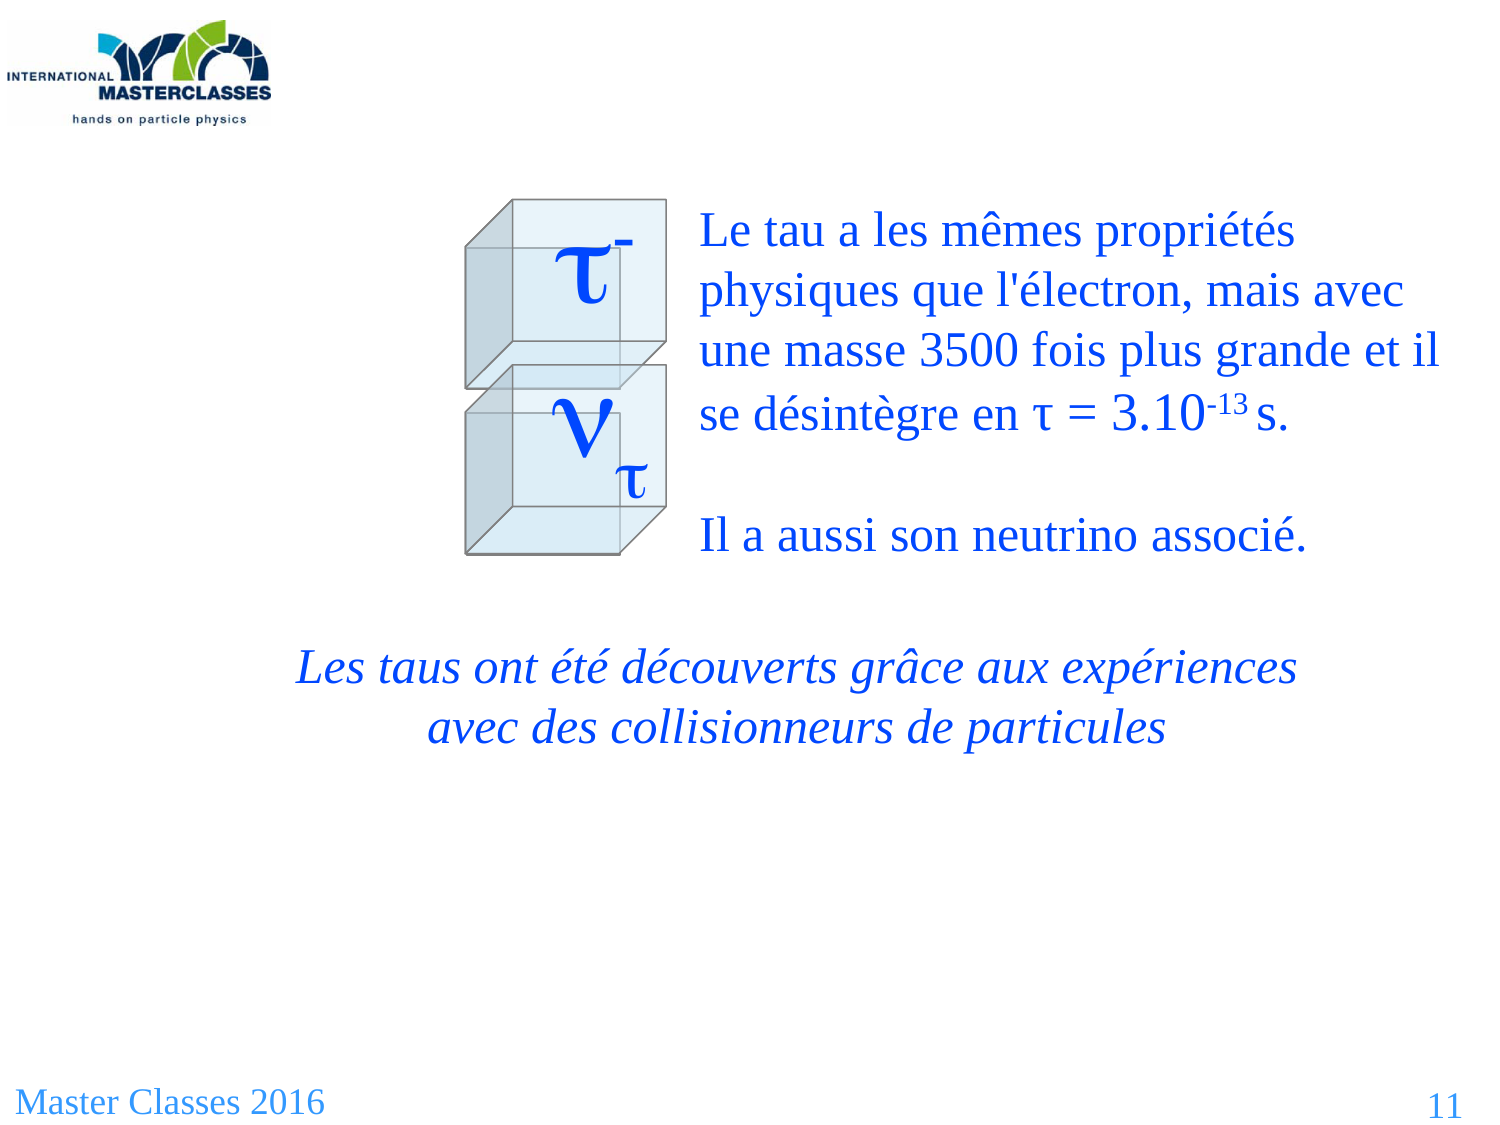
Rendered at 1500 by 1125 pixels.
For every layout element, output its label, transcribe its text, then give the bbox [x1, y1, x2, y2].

picture [2, 10, 280, 130]
text_box [654, 199, 667, 341]
text_box τ- [543, 171, 654, 324]
text_box ντ [537, 324, 665, 521]
text_box Les taus ont été découverts grâce aux expériences avec des collisionneurs de particules [259, 625, 1335, 773]
text_box [465, 199, 621, 555]
text_box Le tau a les mêmes propriétés physiques que l'électron, mais avec une masse 3500 fois plus grande et il se désintègre en τ = 3.10-13 s. Il a aussi son neutrino associé. [684, 189, 1477, 591]
